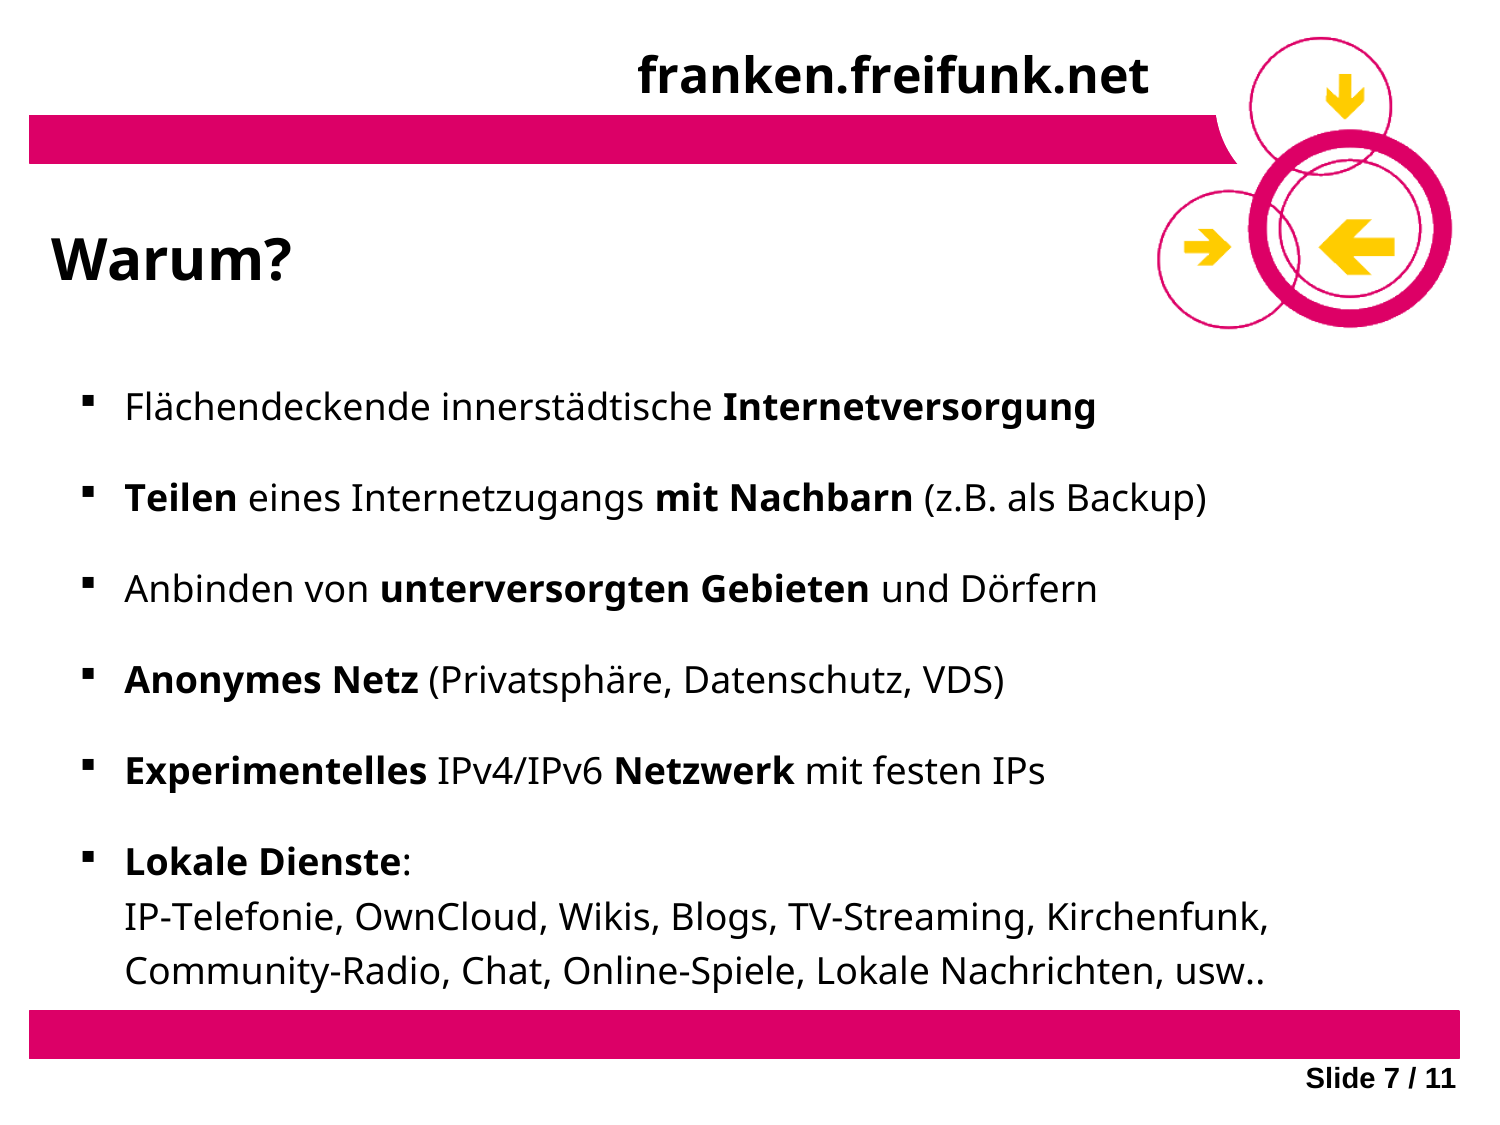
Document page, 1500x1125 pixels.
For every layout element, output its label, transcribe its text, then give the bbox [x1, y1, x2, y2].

text_box Flächendeckende innerstädtische Internetversorgung Teilen eines Internetzugangs mit Nachbarn (z.B. als Backup) Anbinden von unterversorgten Gebieten und Dörfern Anonymes Netz (Privatsphäre, Datenschutz, VDS) Experimentelles IPv4/IPv6 Netzwerk mit festen IPs Lokale Dienste: IP-Telefonie, OwnCloud, Wikis, Blogs, TV-Streaming, Kirchenfunk, Community-Radio, Chat, Online-Spiele, Lokale Nachrichten, usw.. [50, 377, 1406, 1016]
text_box Warum? [51, 212, 1123, 292]
picture [1150, 32, 1461, 332]
